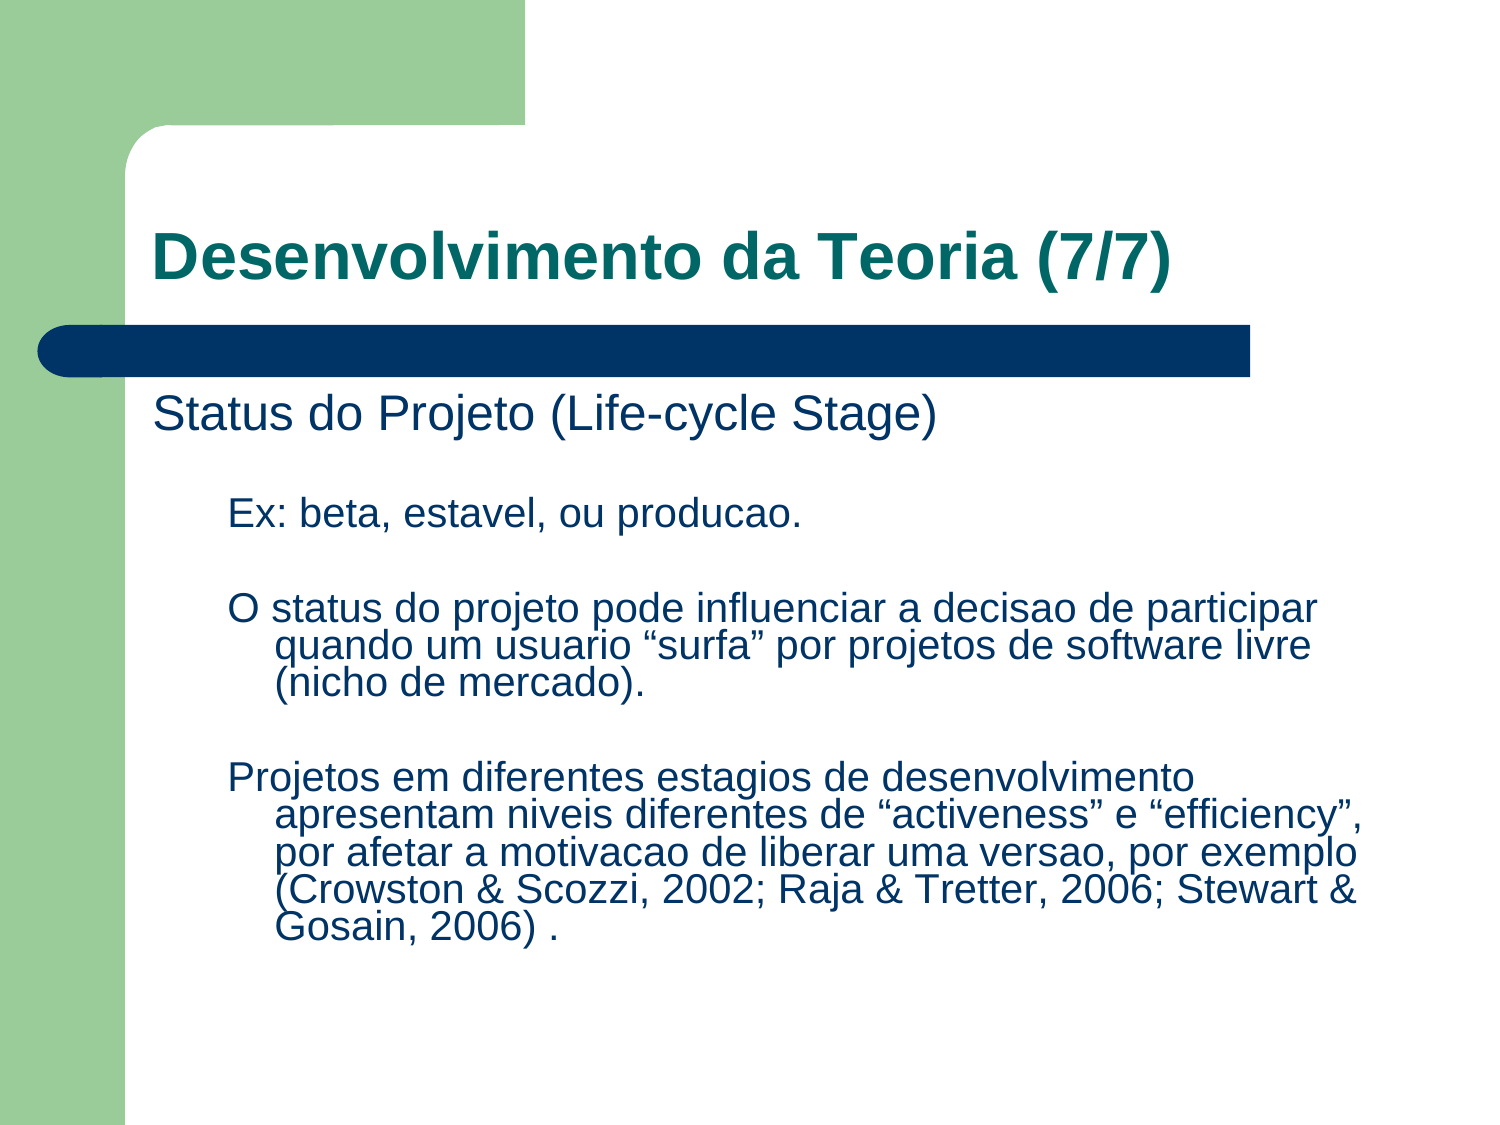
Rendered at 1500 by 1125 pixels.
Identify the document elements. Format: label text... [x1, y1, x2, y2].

list Status do Projeto (Life-cycle Stage) Ex: beta, estavel, ou producao. O status do projeto pode influenciar a decisao de participar quando um usuario “surfa” por projetos de software livre (nicho de mercado). Projetos em diferentes estagios de desenvolvimento apresentam niveis diferentes de “activeness” e “efficiency”, por afetar a motivacao de liberar uma versao, por exemplo (Crowston & Scozzi, 2002; Raja & Tretter, 2006; Stewart & Gosain, 2006) . [137, 387, 1400, 1038]
title Desenvolvimento da Teoria (7/7) [136, 136, 1414, 301]
